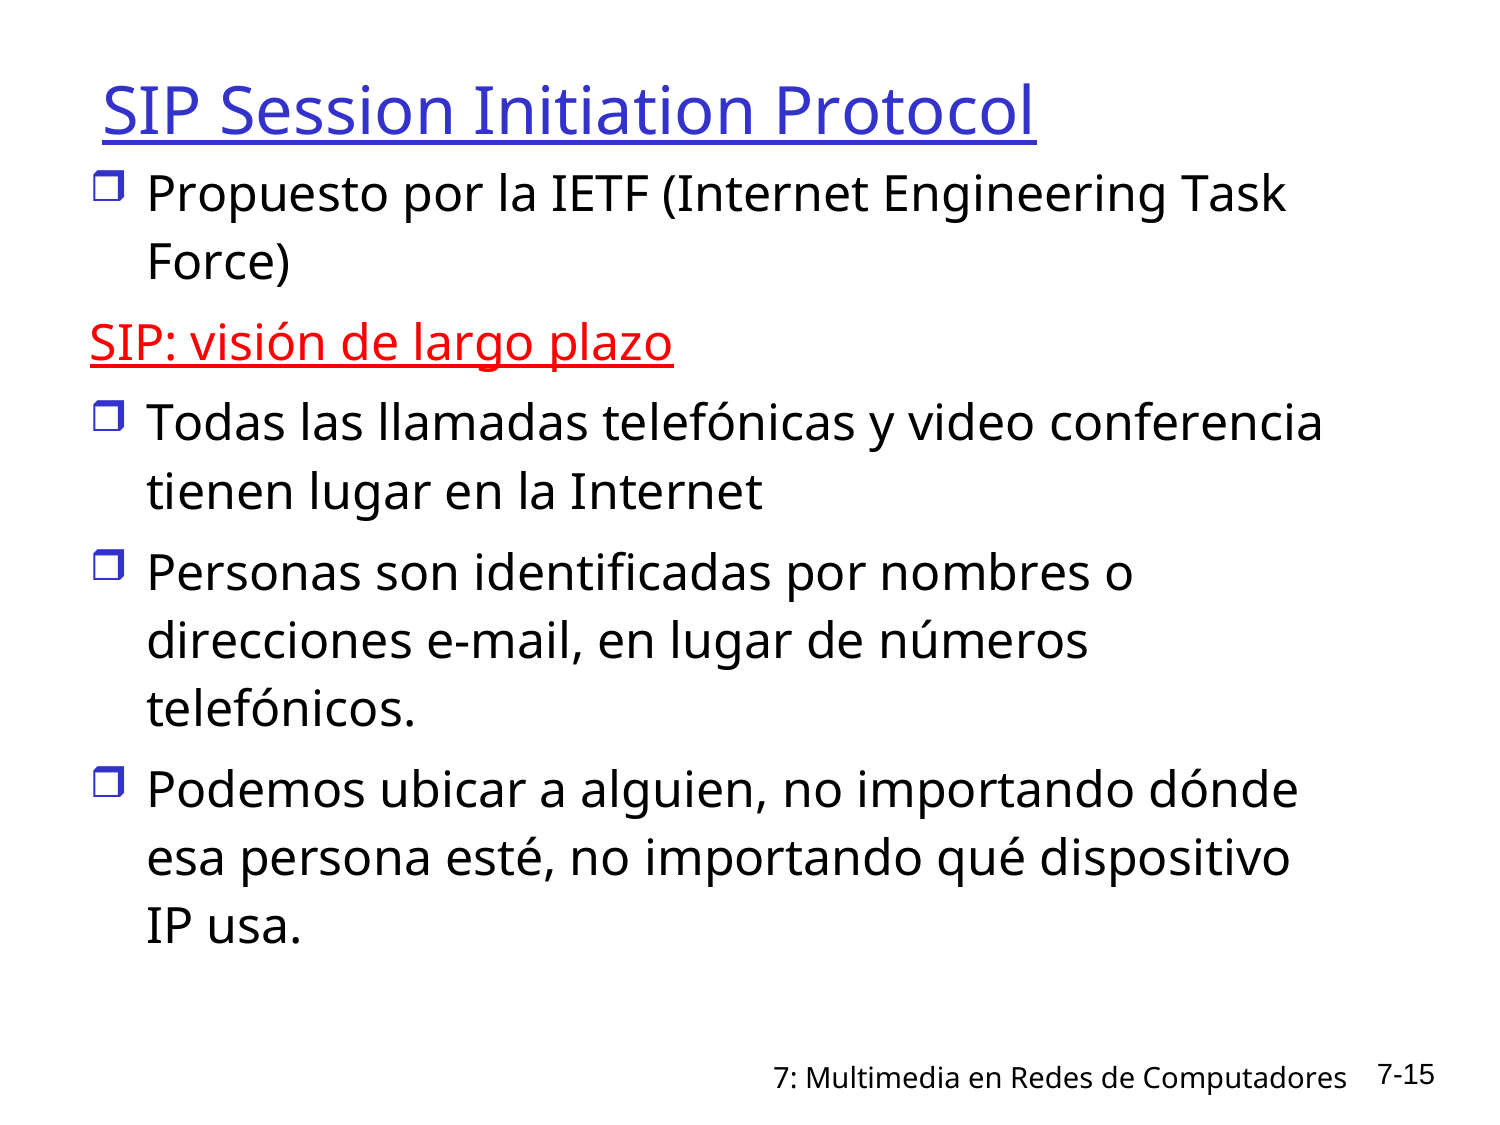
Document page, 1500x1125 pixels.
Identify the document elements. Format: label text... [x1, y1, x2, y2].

title SIP Session Initiation Protocol [87, 37, 1363, 181]
list Propuesto por la IETF (Internet Engineering Task Force) SIP: visión de largo plazo Todas las llamadas telefónicas y video conferencia tienen lugar en la Internet Personas son identificadas por nombres o direcciones e-mail, en lugar de números telefónicos. Podemos ubicar a alguien, no importando dónde esa persona esté, no importando qué dispositivo IP usa. [75, 149, 1351, 956]
